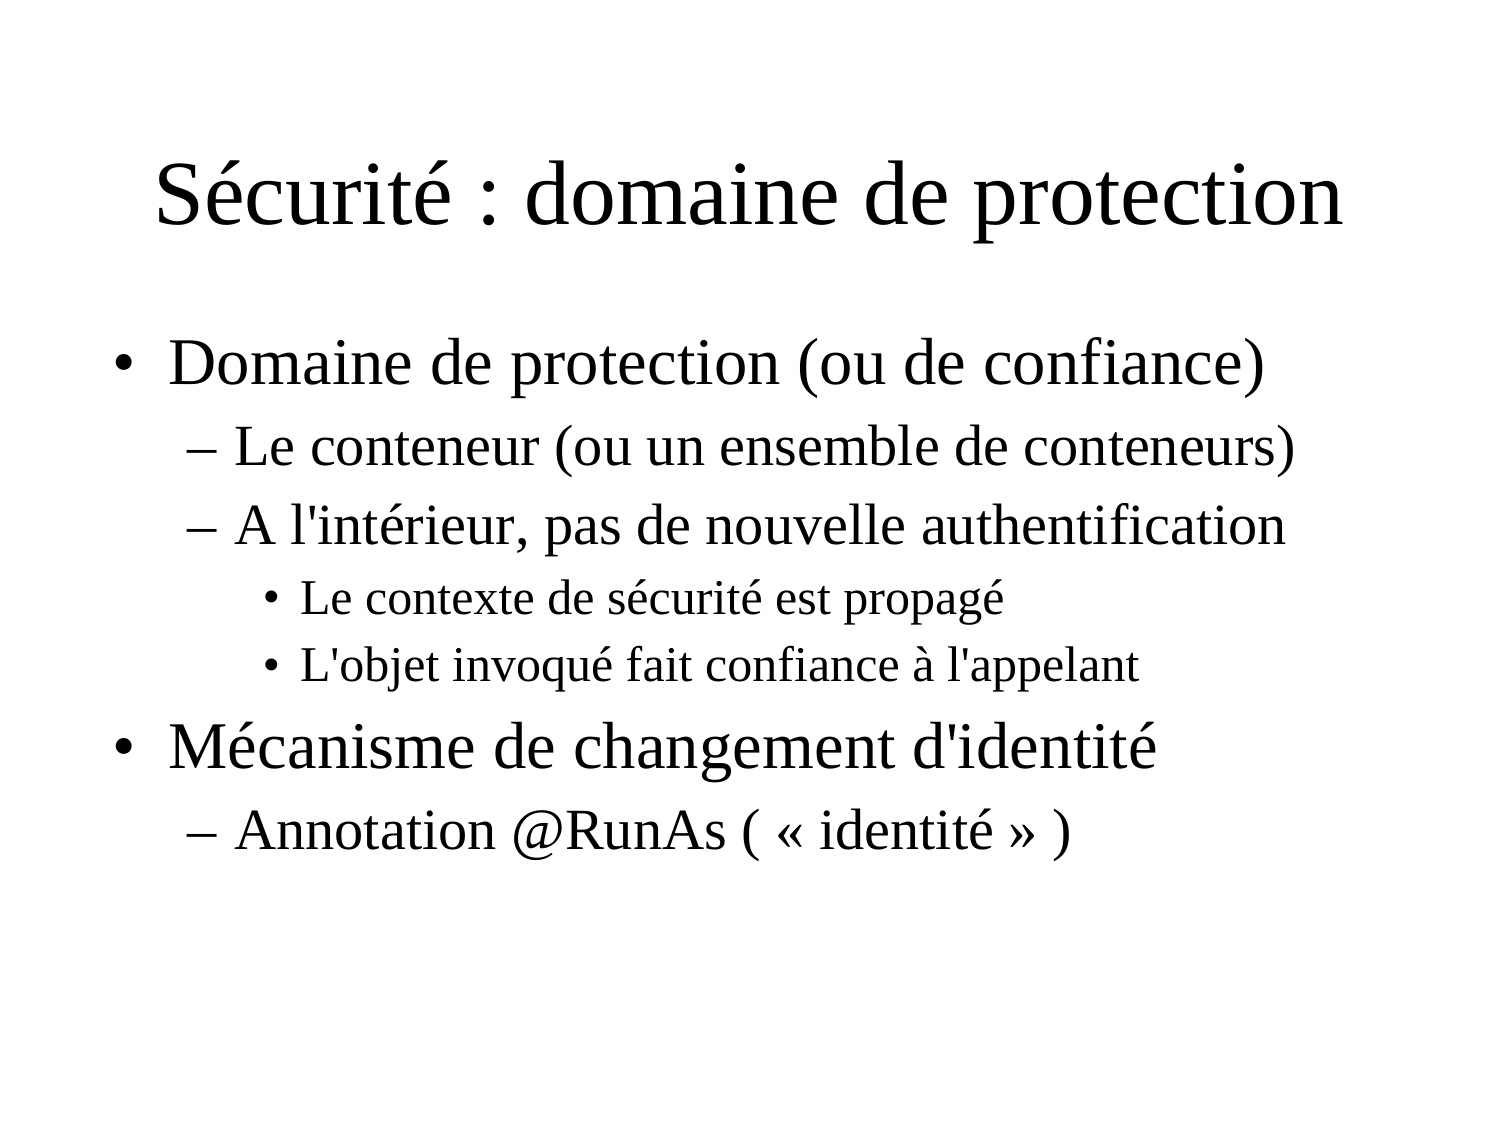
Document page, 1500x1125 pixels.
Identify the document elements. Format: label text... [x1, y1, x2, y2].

title Sécurité : domaine de protection [112, 99, 1388, 288]
list Domaine de protection (ou de confiance) Le conteneur (ou un ensemble de conteneurs) A l'intérieur, pas de nouvelle authentification Le contexte de sécurité est propagé L'objet invoqué fait confiance à l'appelant Mécanisme de changement d'identité Annotation @RunAs ( « identité » ) [112, 324, 1388, 1053]
